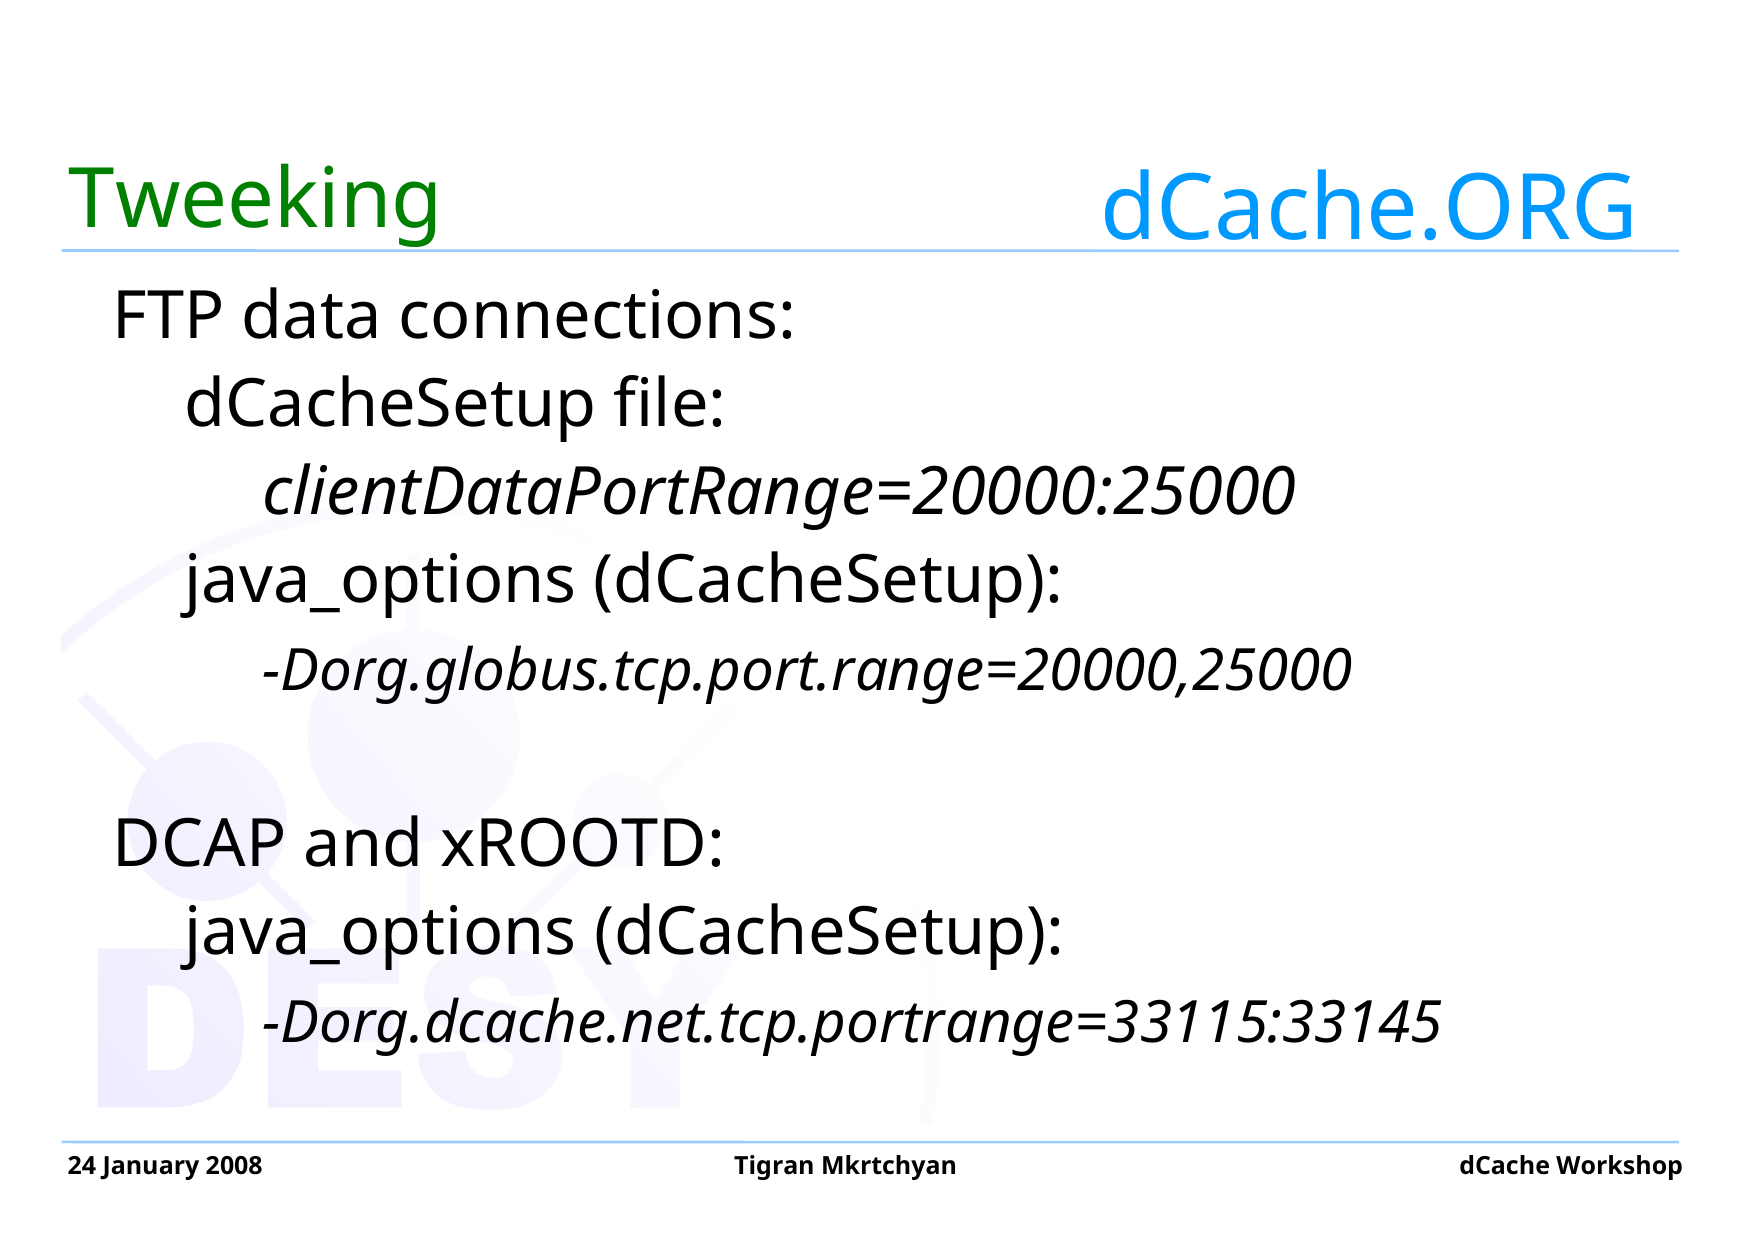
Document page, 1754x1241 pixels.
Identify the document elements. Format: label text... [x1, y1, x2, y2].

text_box FTP data connections: dCacheSetup file: clientDataPortRange=20000:25000 java_options (dCacheSetup): -Dorg.globus.tcp.port.range=20000,25000 DCAP and xROOTD: java_options (dCacheSetup): -Dorg.dcache.net.tcp.portrange=33115:33145 [112, 268, 1688, 967]
chart [614, 543, 1101, 670]
picture [61, 500, 940, 1124]
text_box Tweeking [69, 139, 1088, 250]
